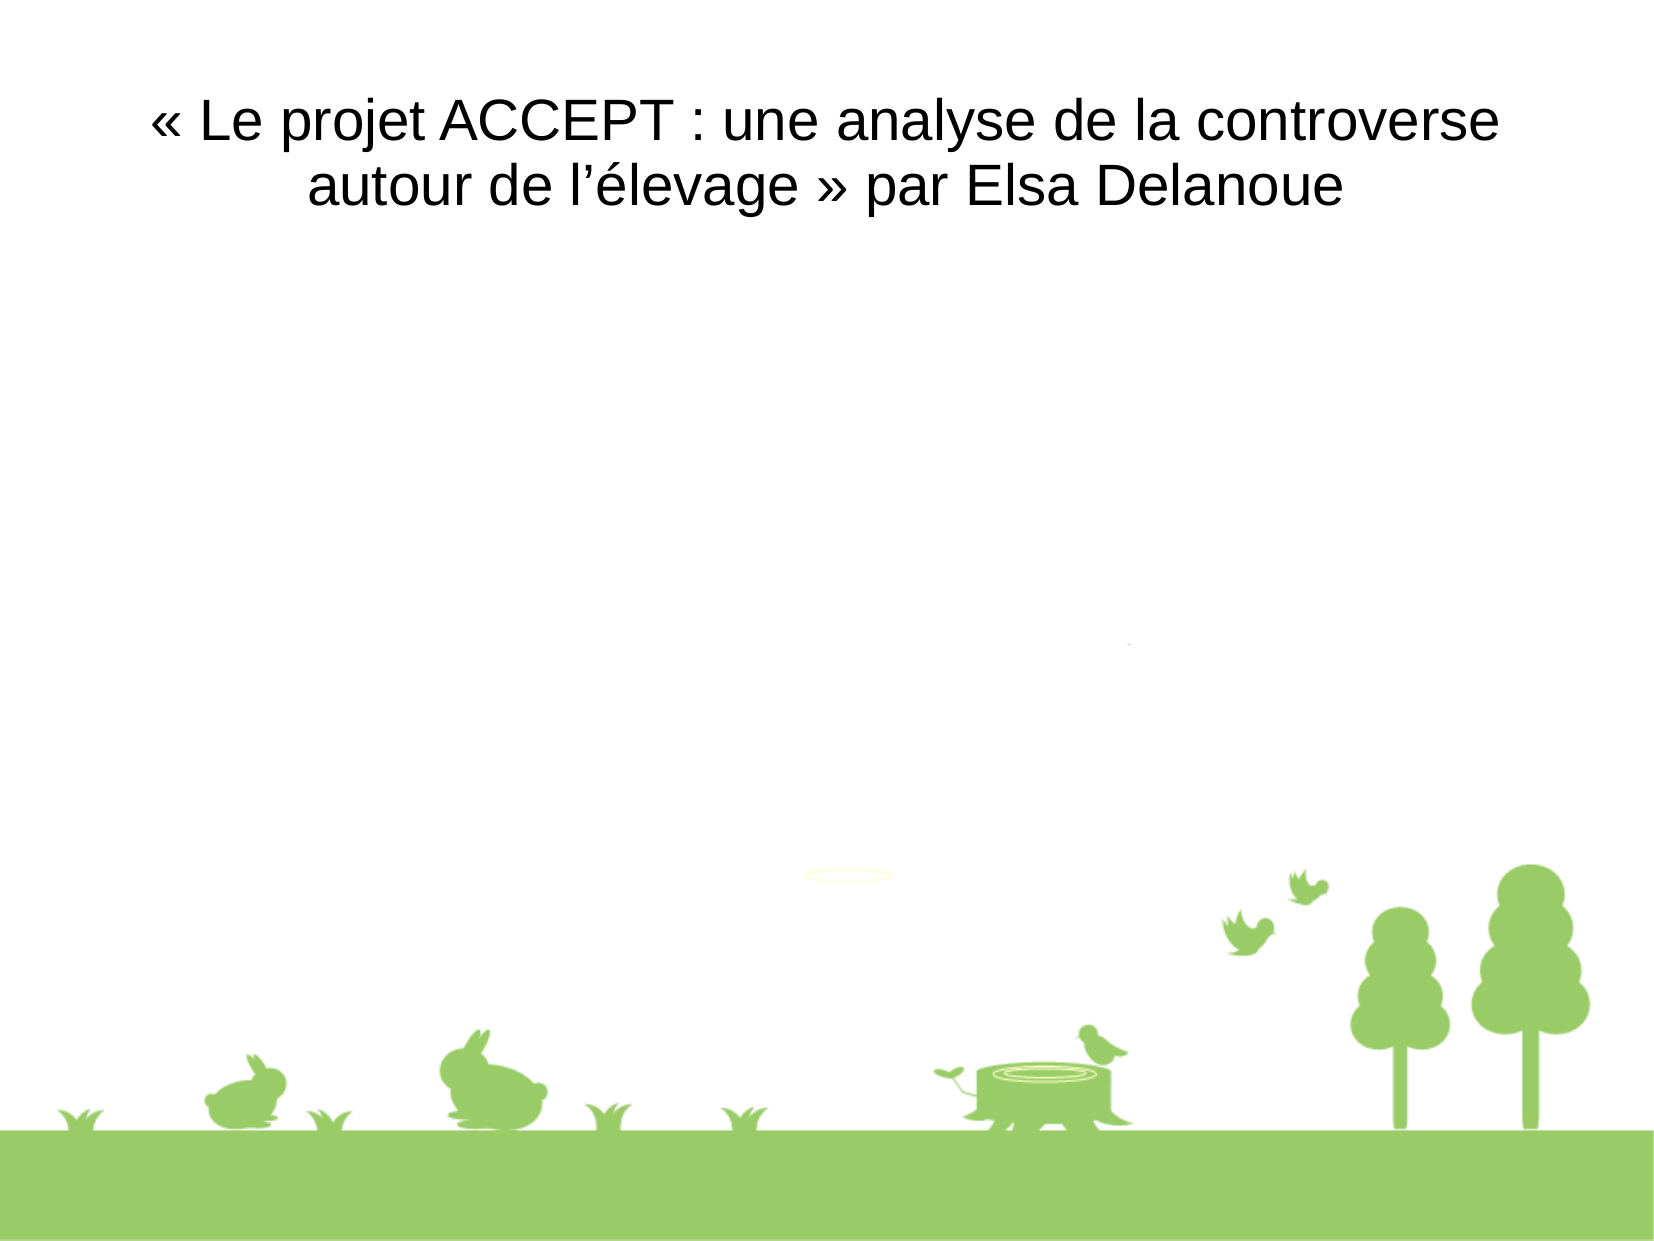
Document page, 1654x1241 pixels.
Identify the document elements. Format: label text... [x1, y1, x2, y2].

title « Le projet ACCEPT : une analyse de la controverse autour de l’élevage » par Elsa Delanoue [82, 49, 1571, 257]
picture [0, 0, 1654, 1241]
